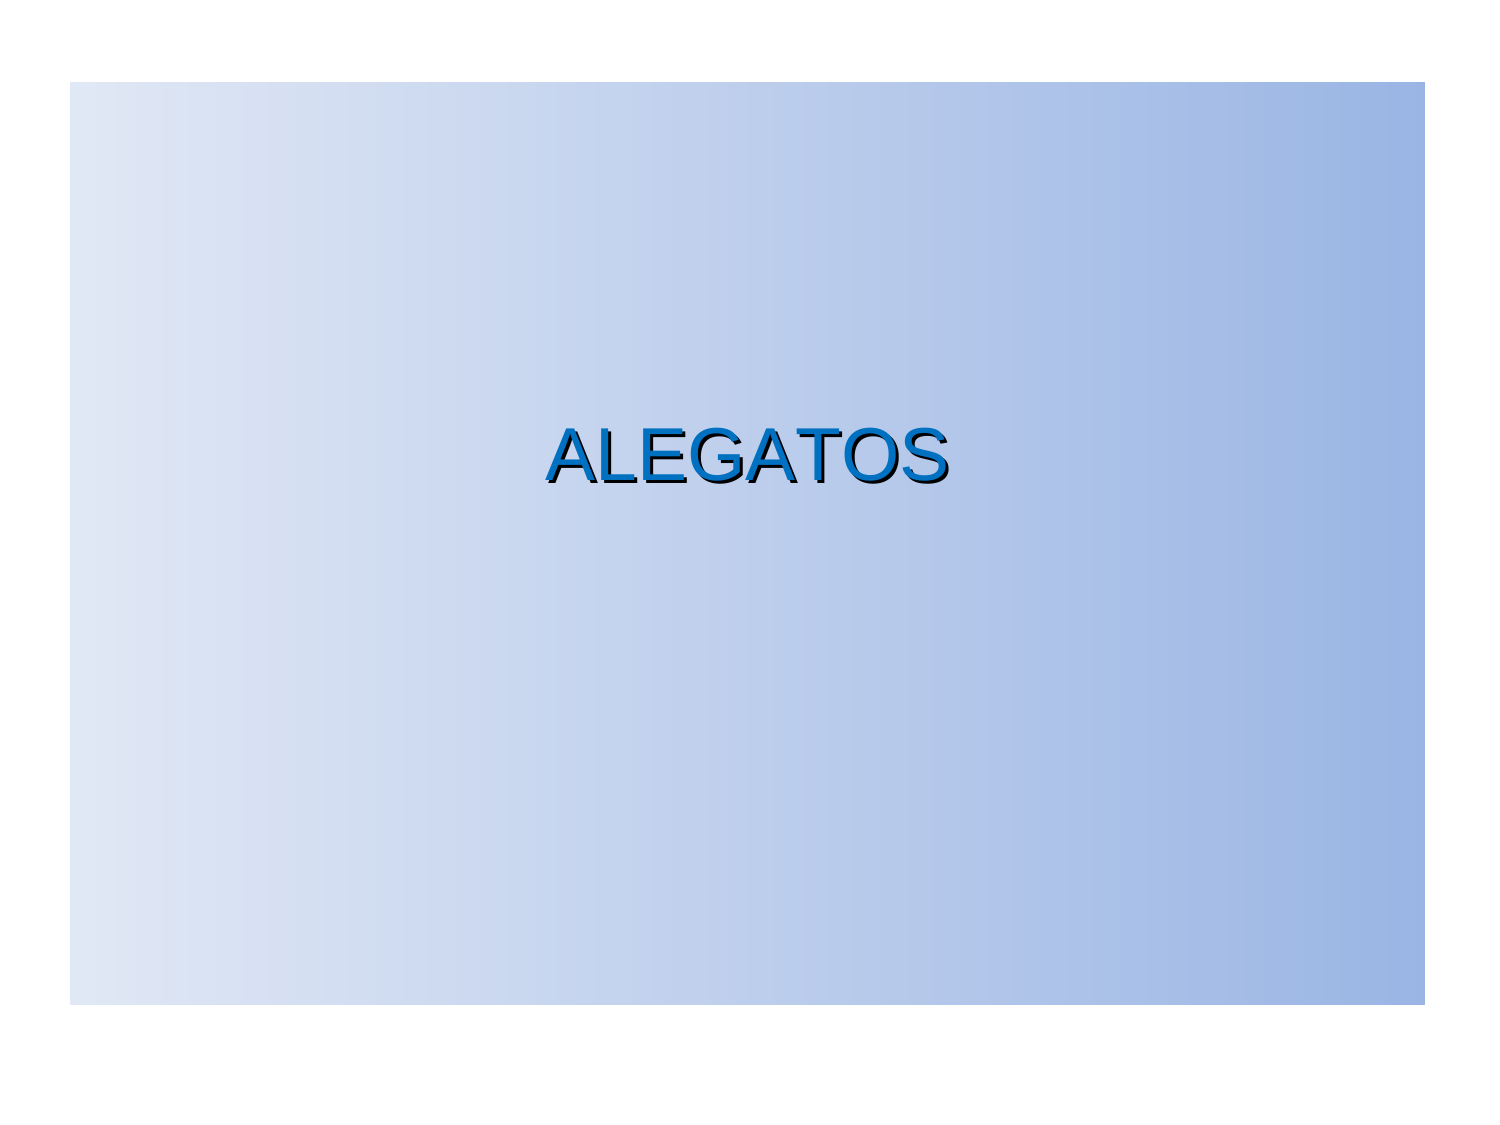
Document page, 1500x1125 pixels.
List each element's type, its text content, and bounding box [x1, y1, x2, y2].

list ALEGATOS [70, 82, 1425, 1006]
